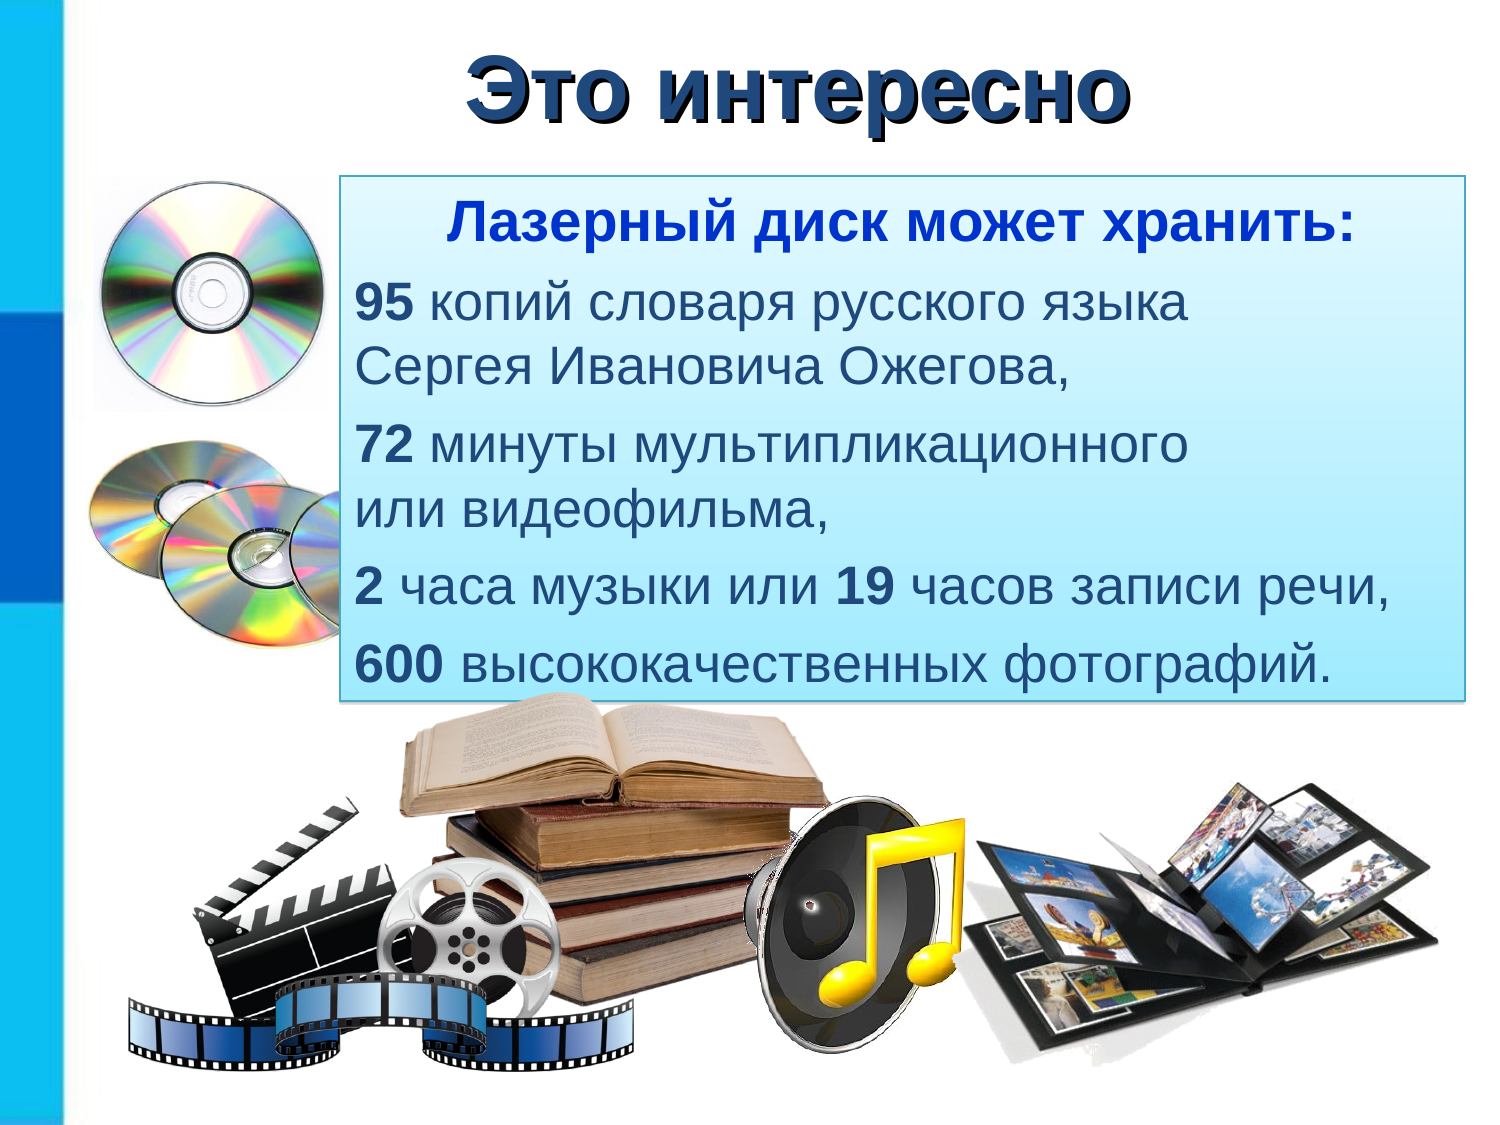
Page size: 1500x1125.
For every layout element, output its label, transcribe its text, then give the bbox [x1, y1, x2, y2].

text_box Лазерный диск может хранить: 95 копий словаря русского языка Сергея Ивановича Ожегова, 72 минуты мультипликационного или видеофильма, 2 часа музыки или 19 часов записи речи, 600 высококачественных фотографий. [339, 175, 1465, 701]
picture [0, 0, 1500, 1125]
title Это интересно [171, 30, 1425, 135]
